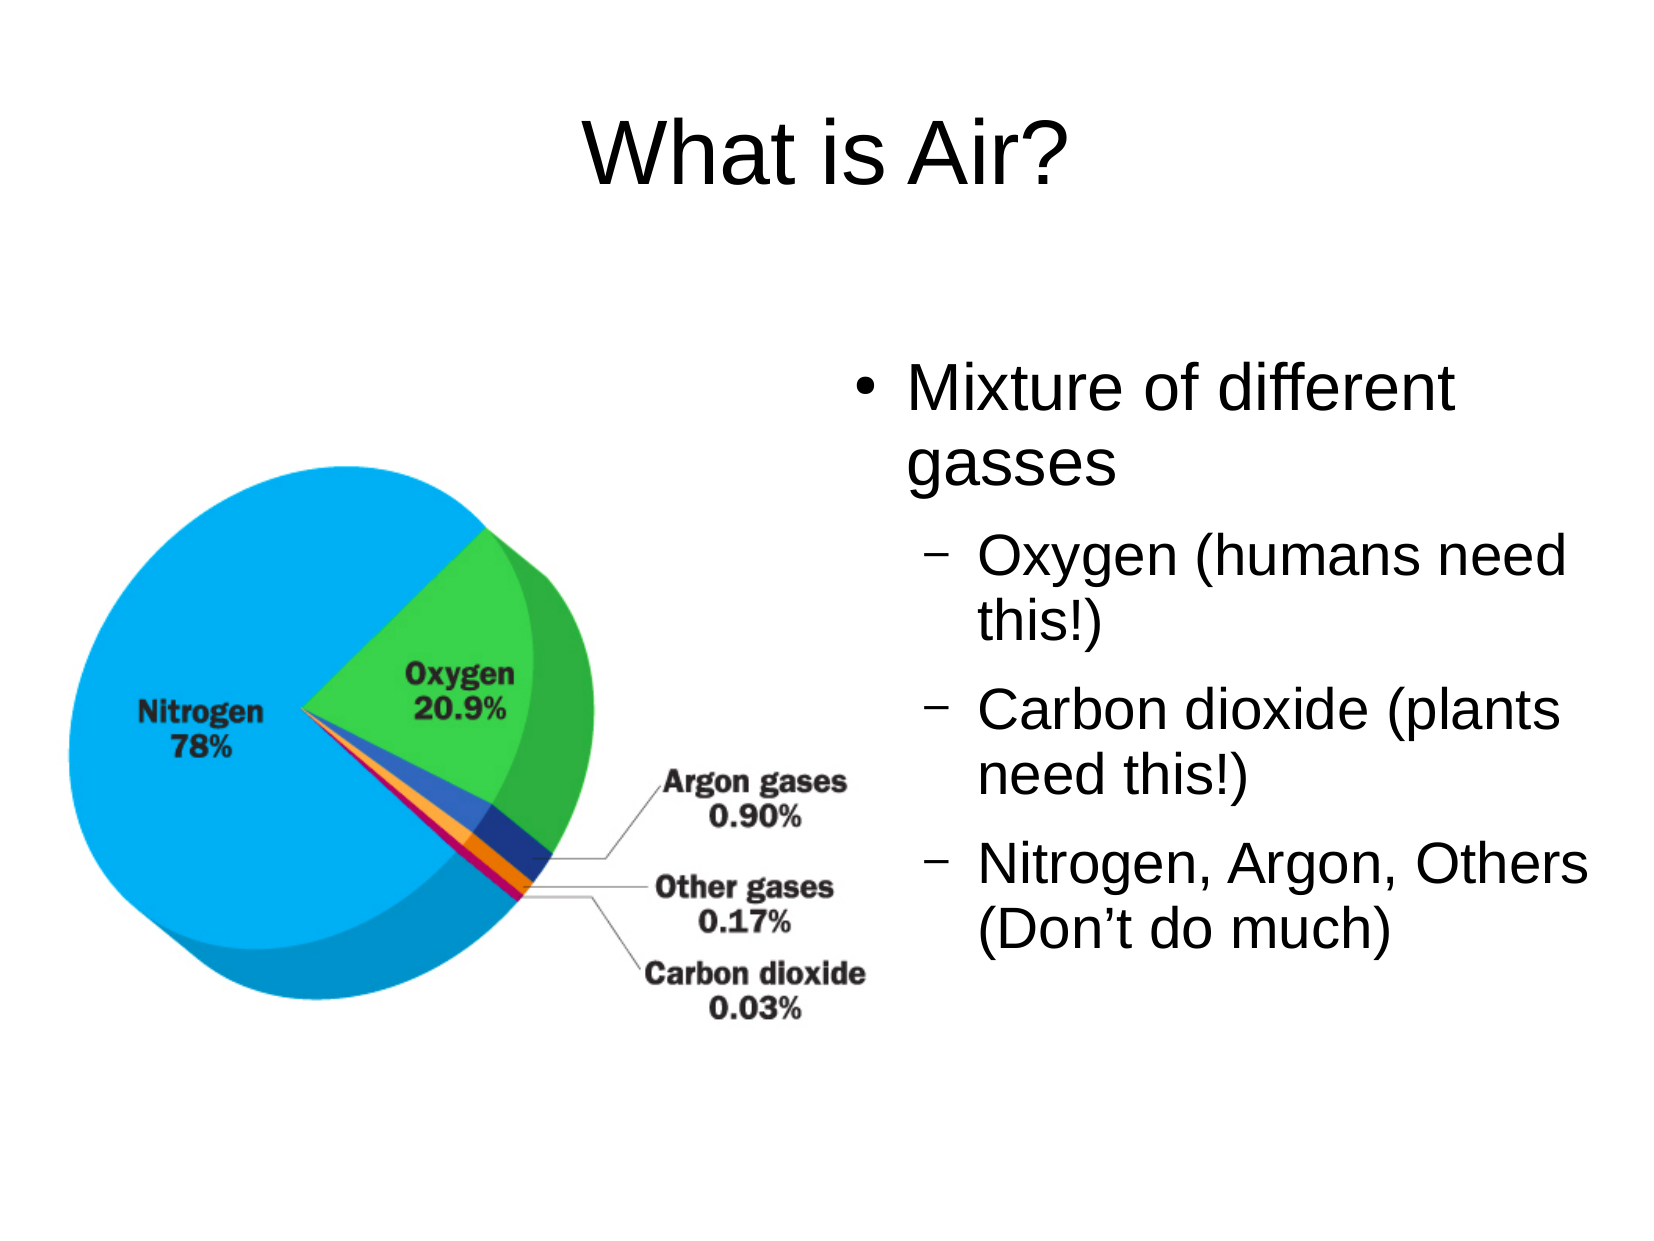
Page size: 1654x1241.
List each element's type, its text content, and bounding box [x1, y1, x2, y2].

list Mixture of different gasses Oxygen (humans need this!) Carbon dioxide (plants need this!) Nitrogen, Argon, Others (Don’t do much) [835, 349, 1631, 1230]
picture [57, 465, 871, 1029]
title What is Air? [82, 49, 1571, 257]
